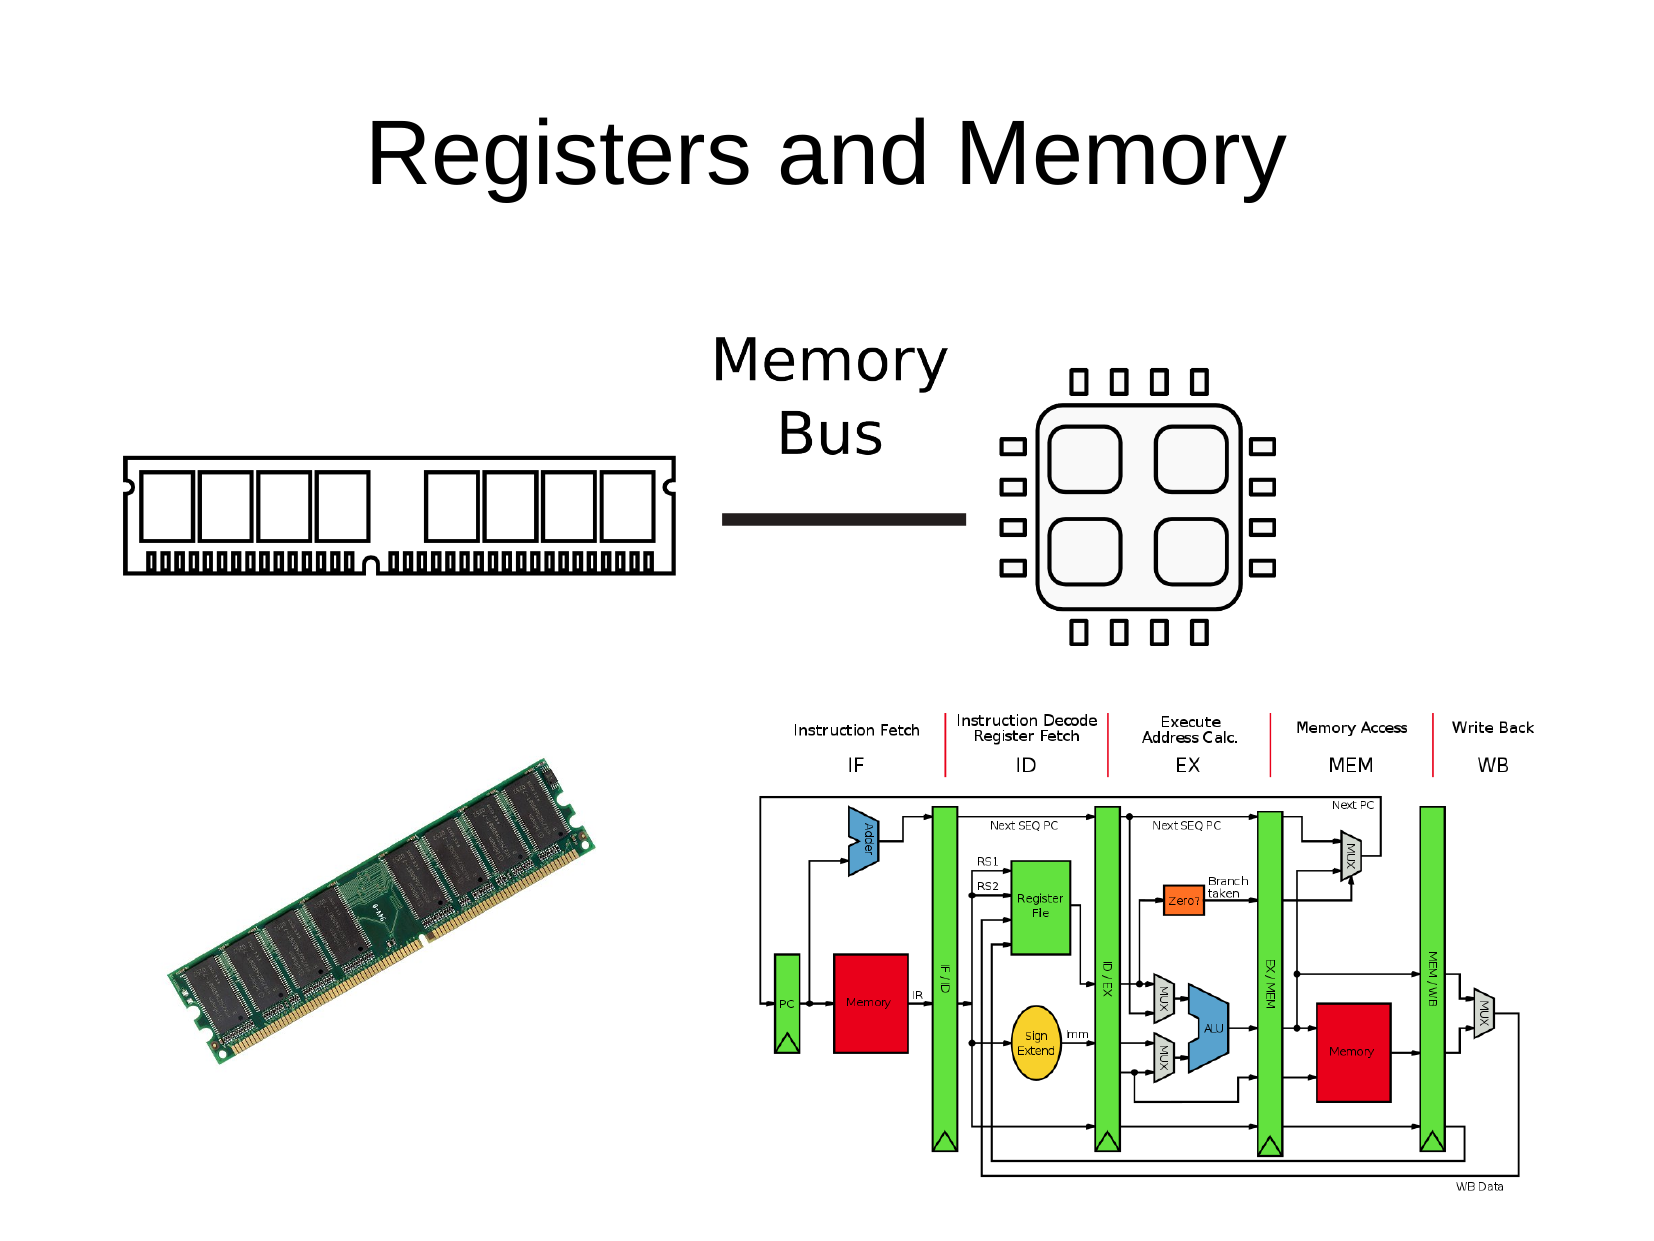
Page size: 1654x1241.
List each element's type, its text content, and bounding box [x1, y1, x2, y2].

title Registers and Memory [82, 49, 1571, 257]
picture [123, 337, 1276, 646]
picture [750, 708, 1538, 1201]
picture [150, 734, 612, 1088]
